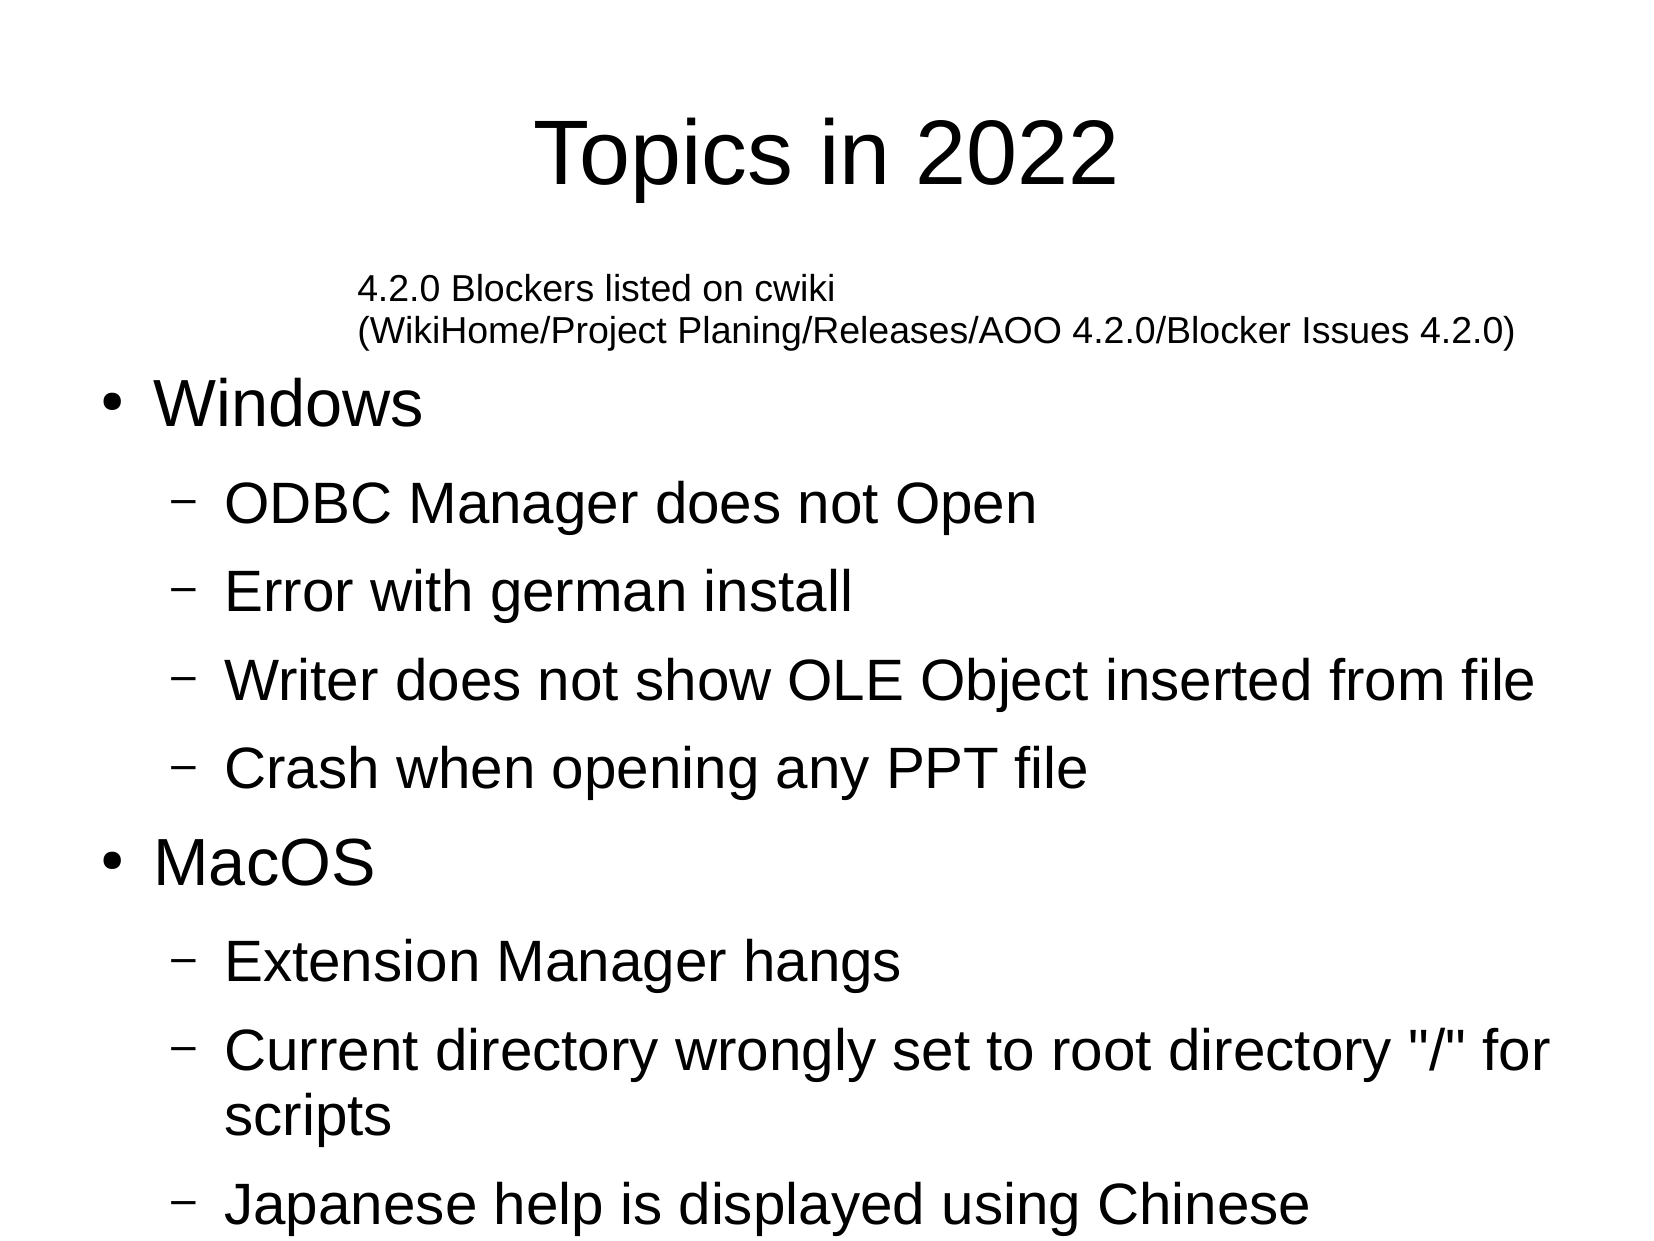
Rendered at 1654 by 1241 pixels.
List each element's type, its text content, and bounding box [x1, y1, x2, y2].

text_box 4.2.0 Blockers listed on cwiki (WikiHome/Project Planing/Releases/AOO 4.2.0/Blocker Issues 4.2.0) [342, 259, 1532, 359]
list Windows ODBC Manager does not Open Error with german install Writer does not show OLE Object inserted from file Crash when opening any PPT file MacOS Extension Manager hangs Current directory wrongly set to root directory "/" for scripts Japanese help is displayed using Chinese [82, 366, 1571, 1237]
title Topics in 2022 [82, 49, 1571, 257]
